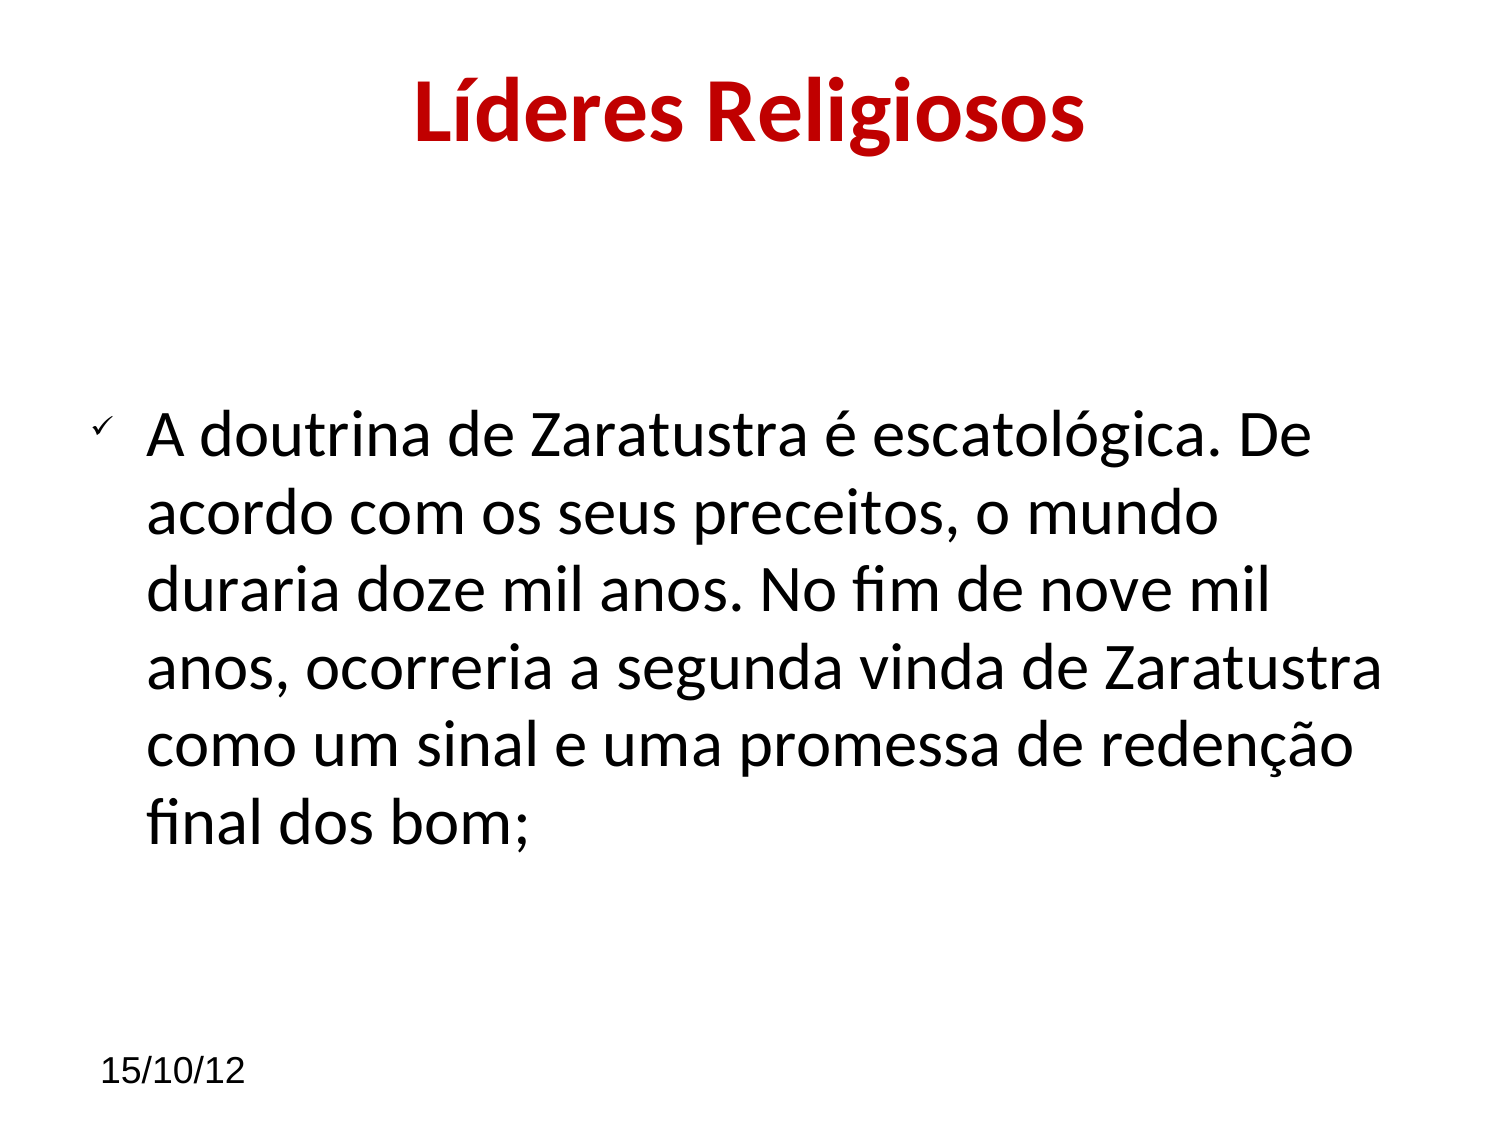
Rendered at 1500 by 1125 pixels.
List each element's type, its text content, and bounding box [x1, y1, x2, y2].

title Líderes Religiosos [75, 45, 1426, 233]
text_box A doutrina de Zaratustra é escatológica. De acordo com os seus preceitos, o mundo duraria doze mil anos. No fim de nove mil anos, ocorreria a segunda vinda de Zaratustra como um sinal e uma promessa de redenção final dos bom; [75, 262, 1426, 1005]
